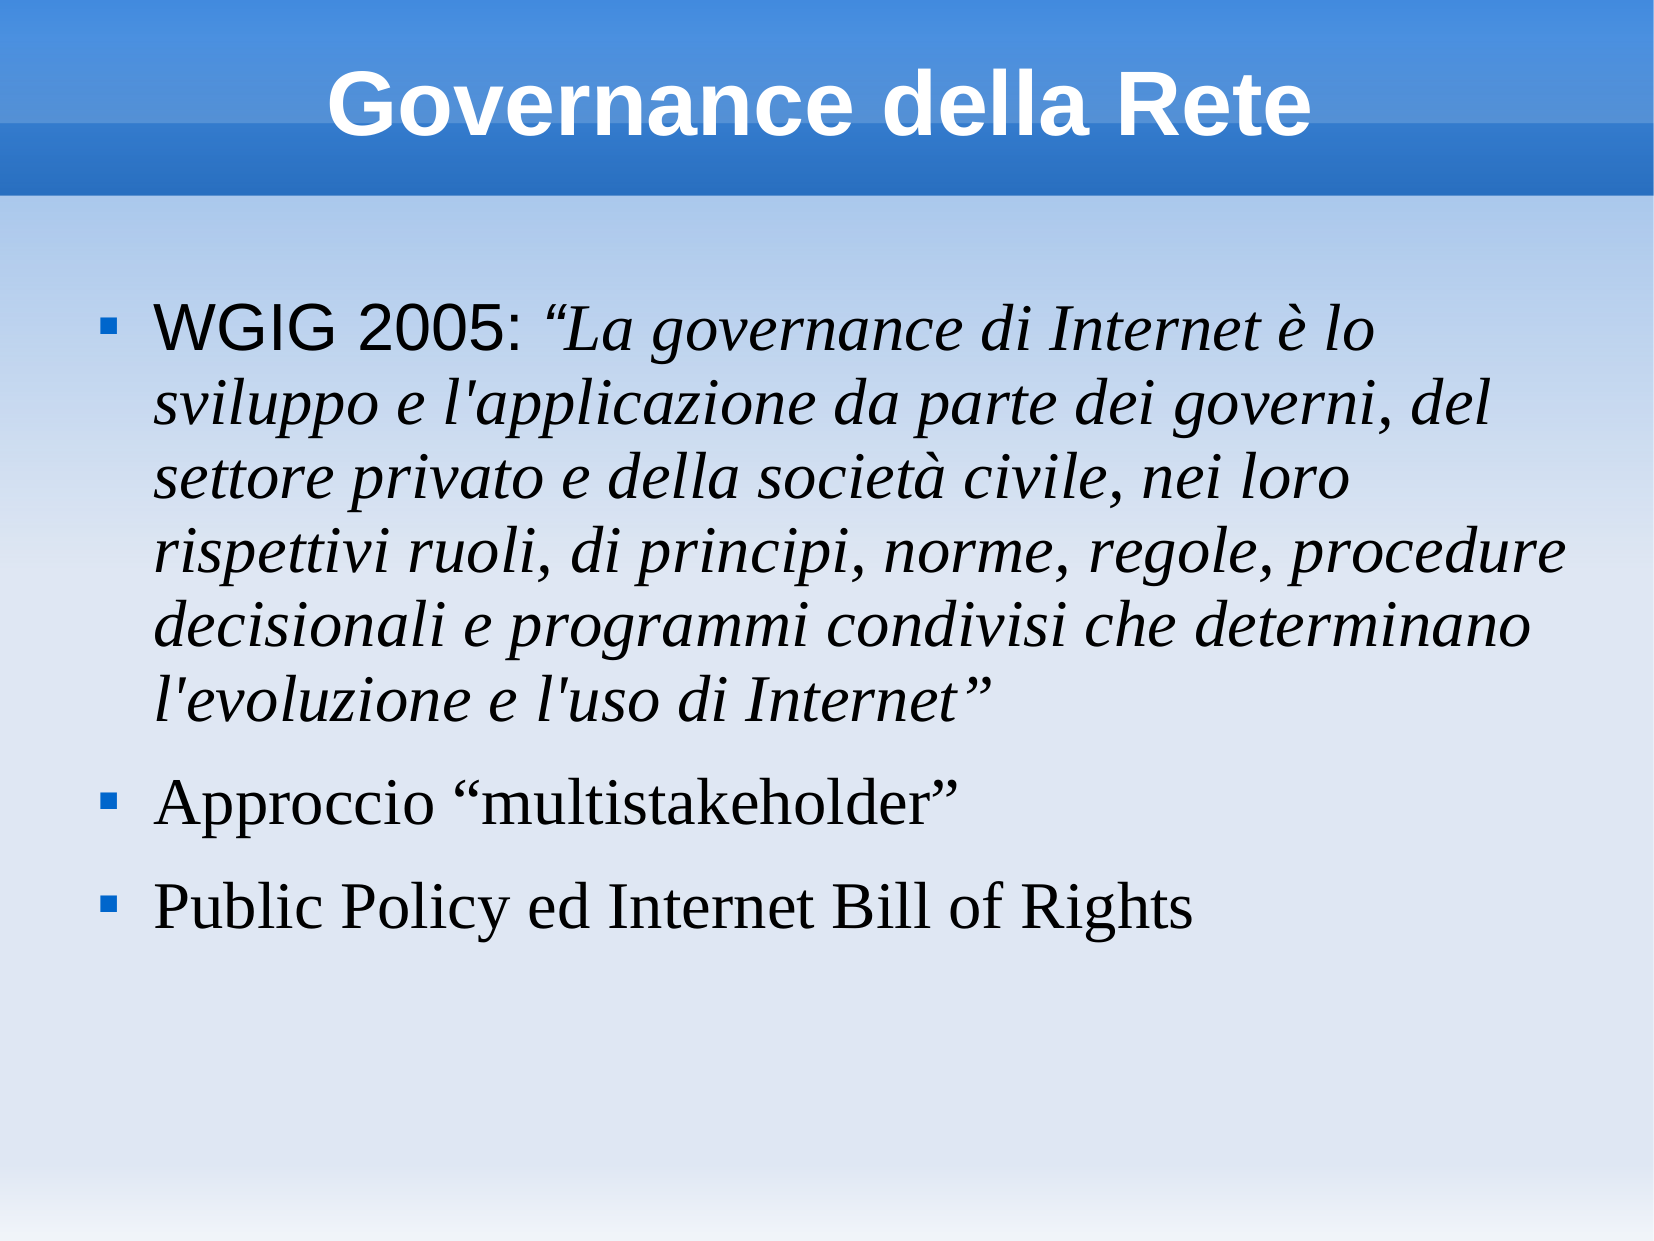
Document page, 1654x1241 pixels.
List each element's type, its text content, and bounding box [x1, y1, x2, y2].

list WGIG 2005: “La governance di Internet è lo sviluppo e l'applicazione da parte dei governi, del settore privato e della società civile, nei loro rispettivi ruoli, di principi, norme, regole, procedure decisionali e programmi condivisi che determinano l'evoluzione e l'uso di Internet” Approccio “multistakeholder” Public Policy ed Internet Bill of Rights [82, 290, 1571, 1094]
title Governance della Rete [76, 7, 1565, 200]
picture [0, 0, 1654, 1241]
